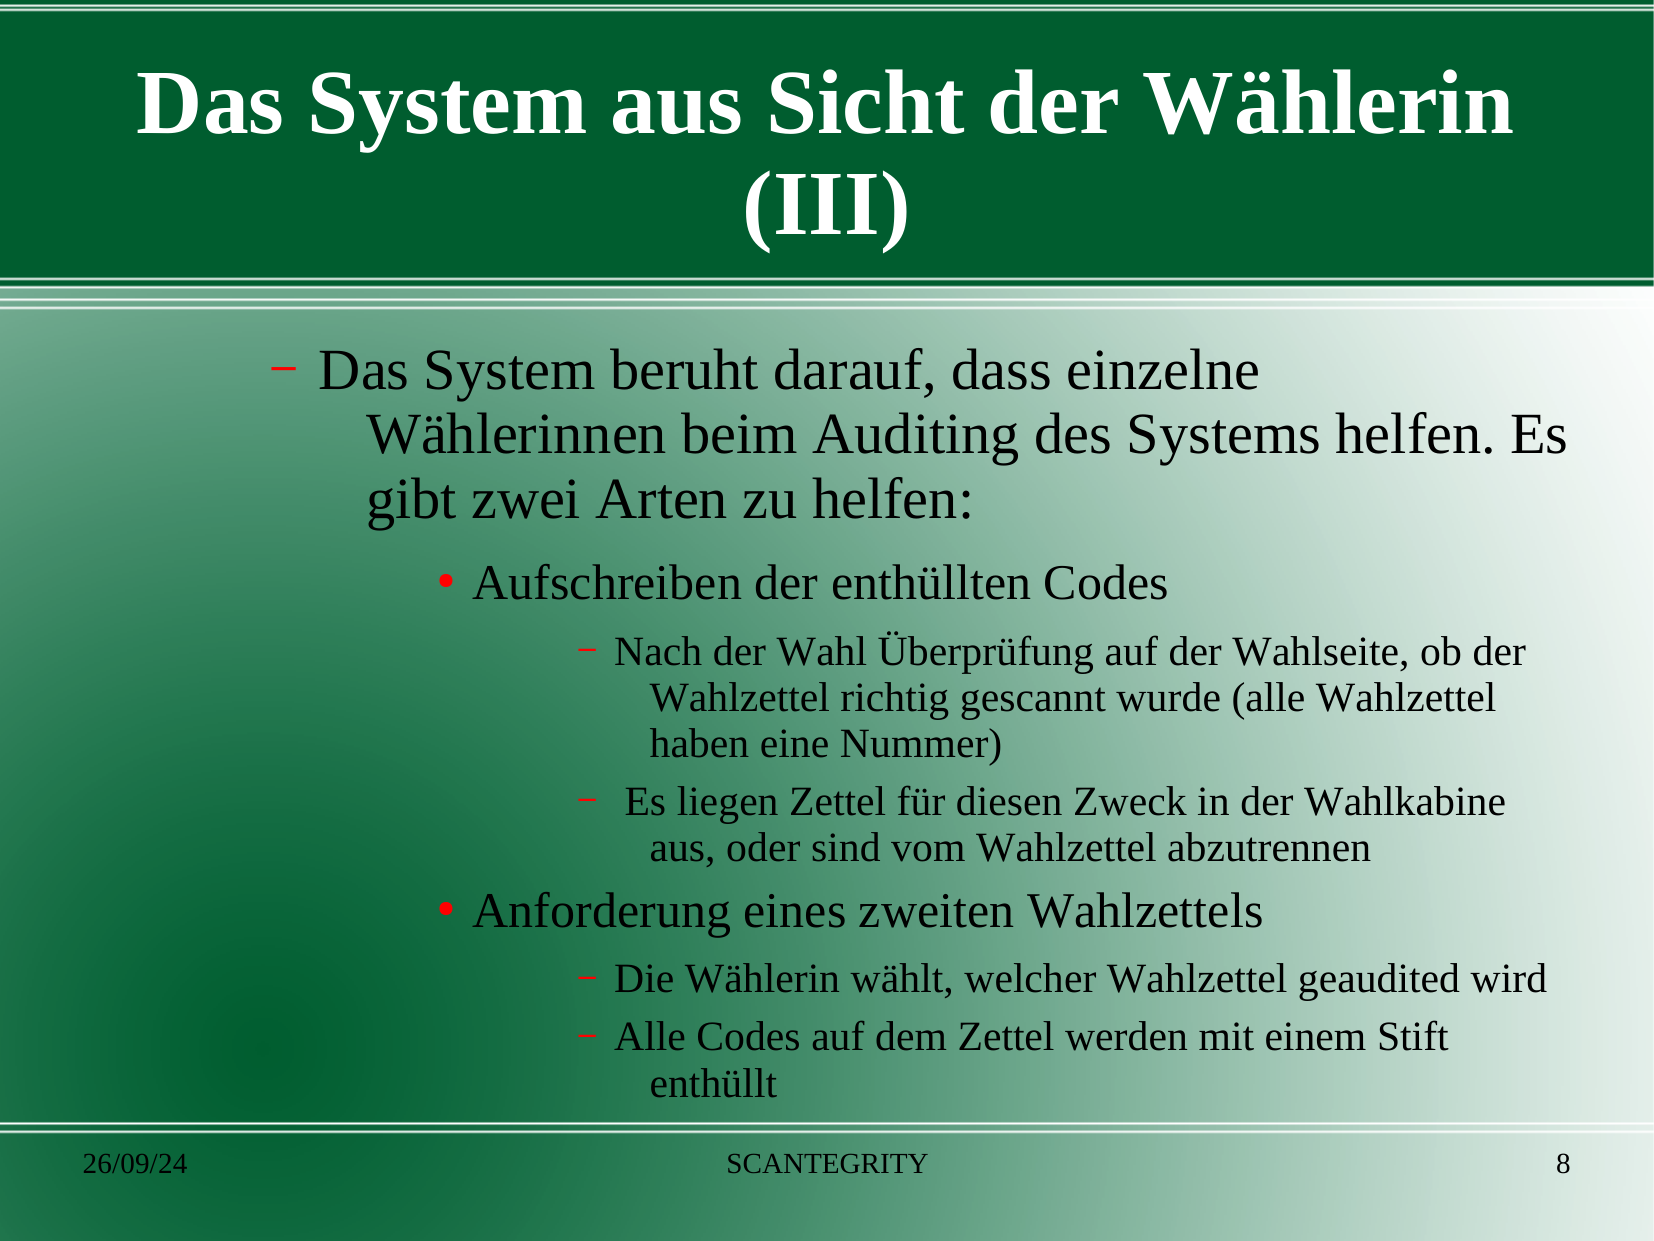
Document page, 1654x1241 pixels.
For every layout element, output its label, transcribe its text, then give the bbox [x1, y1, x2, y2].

title Das System aus Sicht der Wählerin (III) [82, 49, 1571, 257]
picture [0, 0, 1654, 1241]
list Das System beruht darauf, dass einzelne Wählerinnen beim Auditing des Systems helfen. Es gibt zwei Arten zu helfen: Aufschreiben der enthüllten Codes Nach der Wahl Überprüfung auf der Wahlseite, ob der Wahlzettel richtig gescannt wurde (alle Wahlzettel haben eine Nummer) Es liegen Zettel für diesen Zweck in der Wahlkabine aus, oder sind vom Wahlzettel abzutrennen Anforderung eines zweiten Wahlzettels Die Wählerin wählt, welcher Wahlzettel geaudited wird Alle Codes auf dem Zettel werden mit einem Stift enthüllt [82, 337, 1571, 1107]
